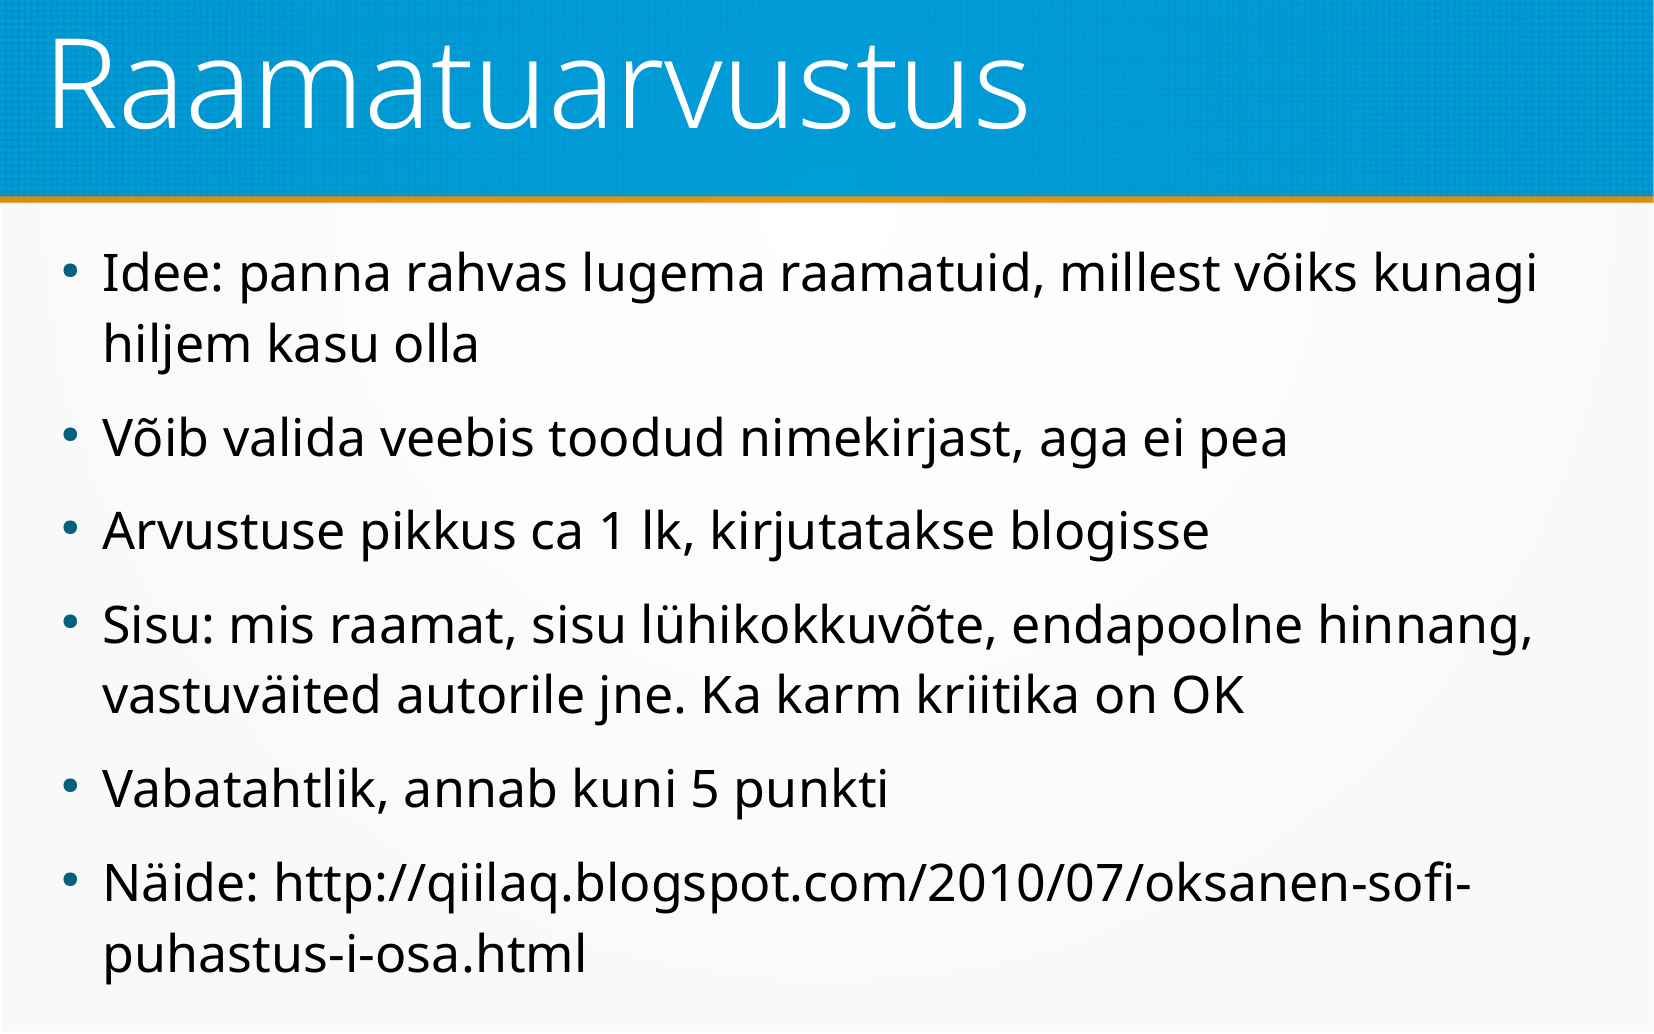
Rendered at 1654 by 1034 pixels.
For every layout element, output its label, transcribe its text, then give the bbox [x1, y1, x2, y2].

title Raamatuarvustus [43, 0, 1619, 166]
list Idee: panna rahvas lugema raamatuid, millest võiks kunagi hiljem kasu olla Võib valida veebis toodud nimekirjast, aga ei pea Arvustuse pikkus ca 1 lk, kirjutatakse blogisse Sisu: mis raamat, sisu lühikokkuvõte, endapoolne hinnang, vastuväited autorile jne. Ka karm kriitika on OK Vabatahtlik, annab kuni 5 punkti Näide: http://qiilaq.blogspot.com/2010/07/oksanen-sofi-puhastus-i-osa.html [47, 236, 1607, 1002]
picture [0, 195, 1654, 1034]
